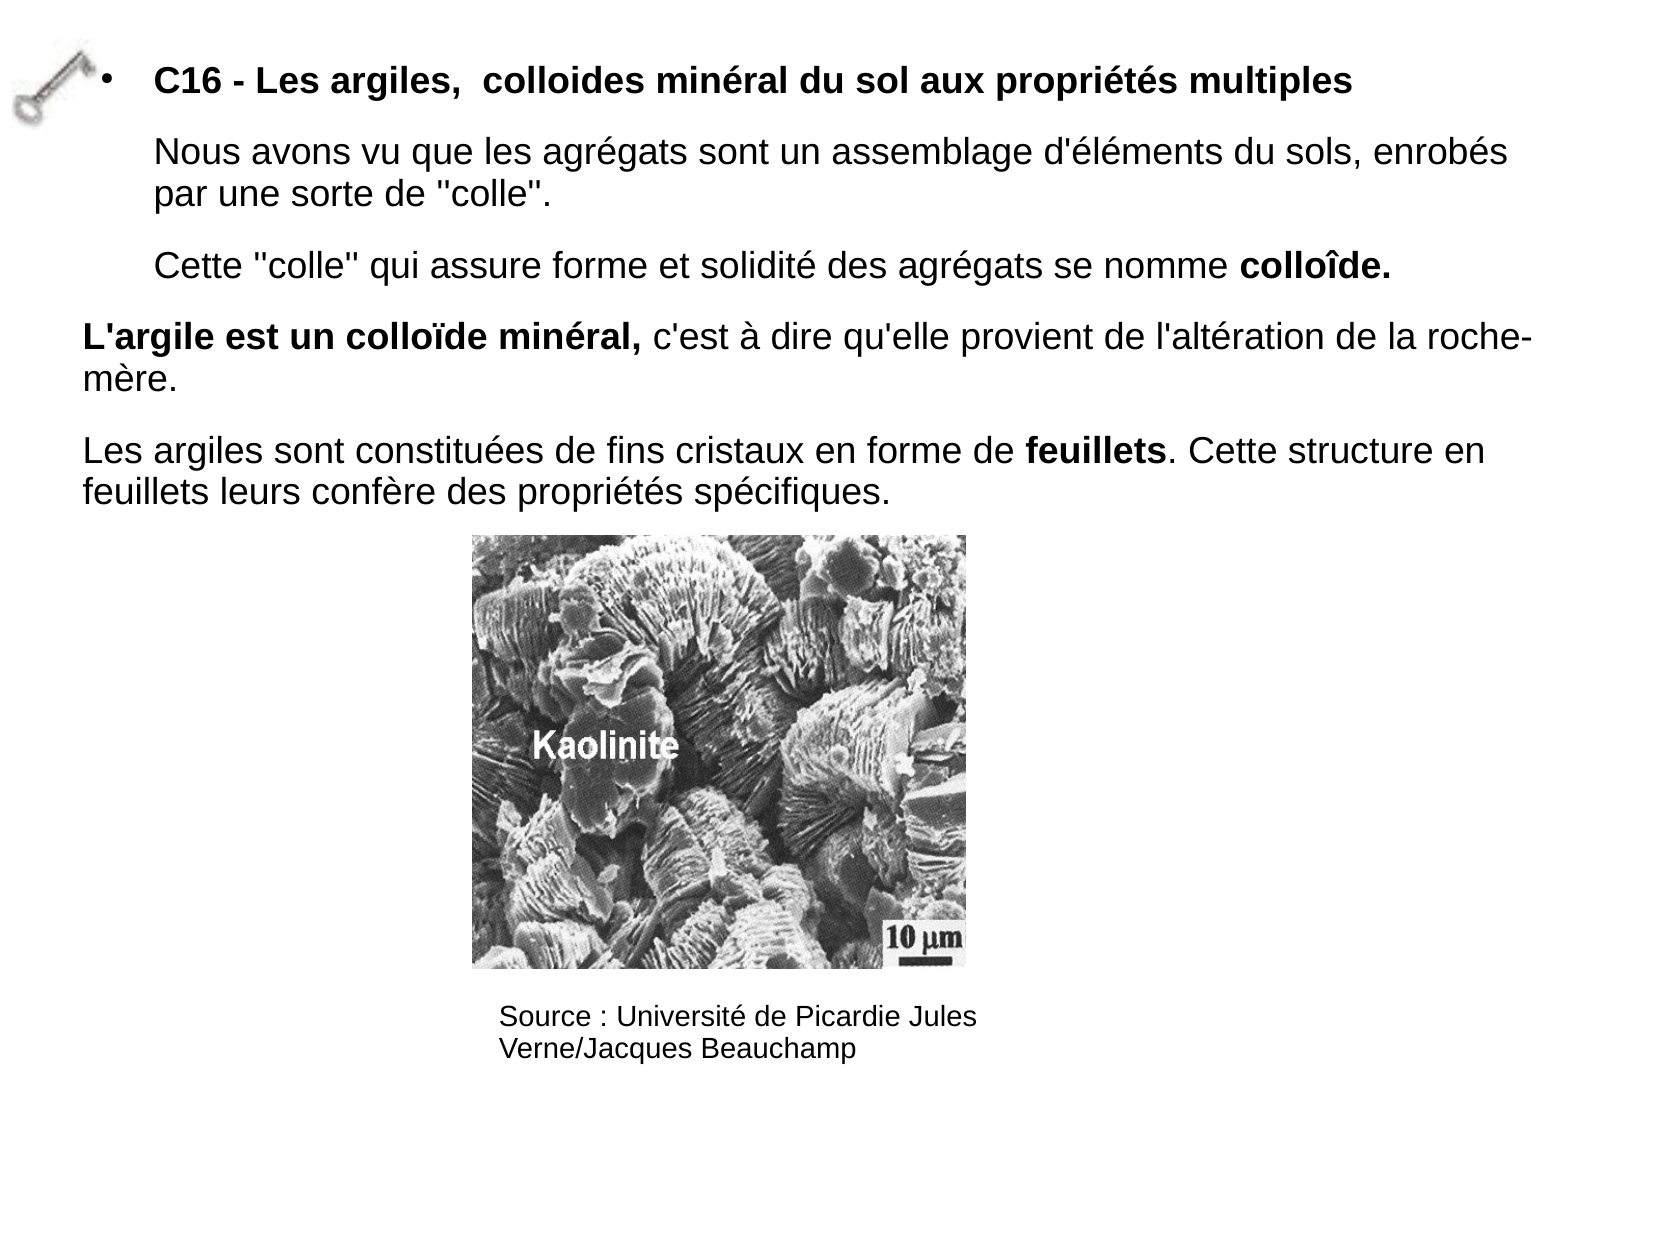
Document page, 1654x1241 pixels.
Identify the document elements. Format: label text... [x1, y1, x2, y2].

text_box Source : Université de Picardie Jules Verne/Jacques Beauchamp [484, 992, 1134, 1073]
picture [472, 535, 966, 969]
list C16 - Les argiles, colloides minéral du sol aux propriétés multiples Nous avons vu que les agrégats sont un assemblage d'éléments du sols, enrobés par une sorte de ''colle''. Cette ''colle'' qui assure forme et solidité des agrégats se nomme colloîde. L'argile est un colloïde minéral, c'est à dire qu'elle provient de l'altération de la roche-mère. Les argiles sont constituées de fins cristaux en forme de feuillets. Cette structure en feuillets leurs confère des propriétés spécifiques. [82, 59, 1538, 1010]
picture [11, 38, 102, 130]
